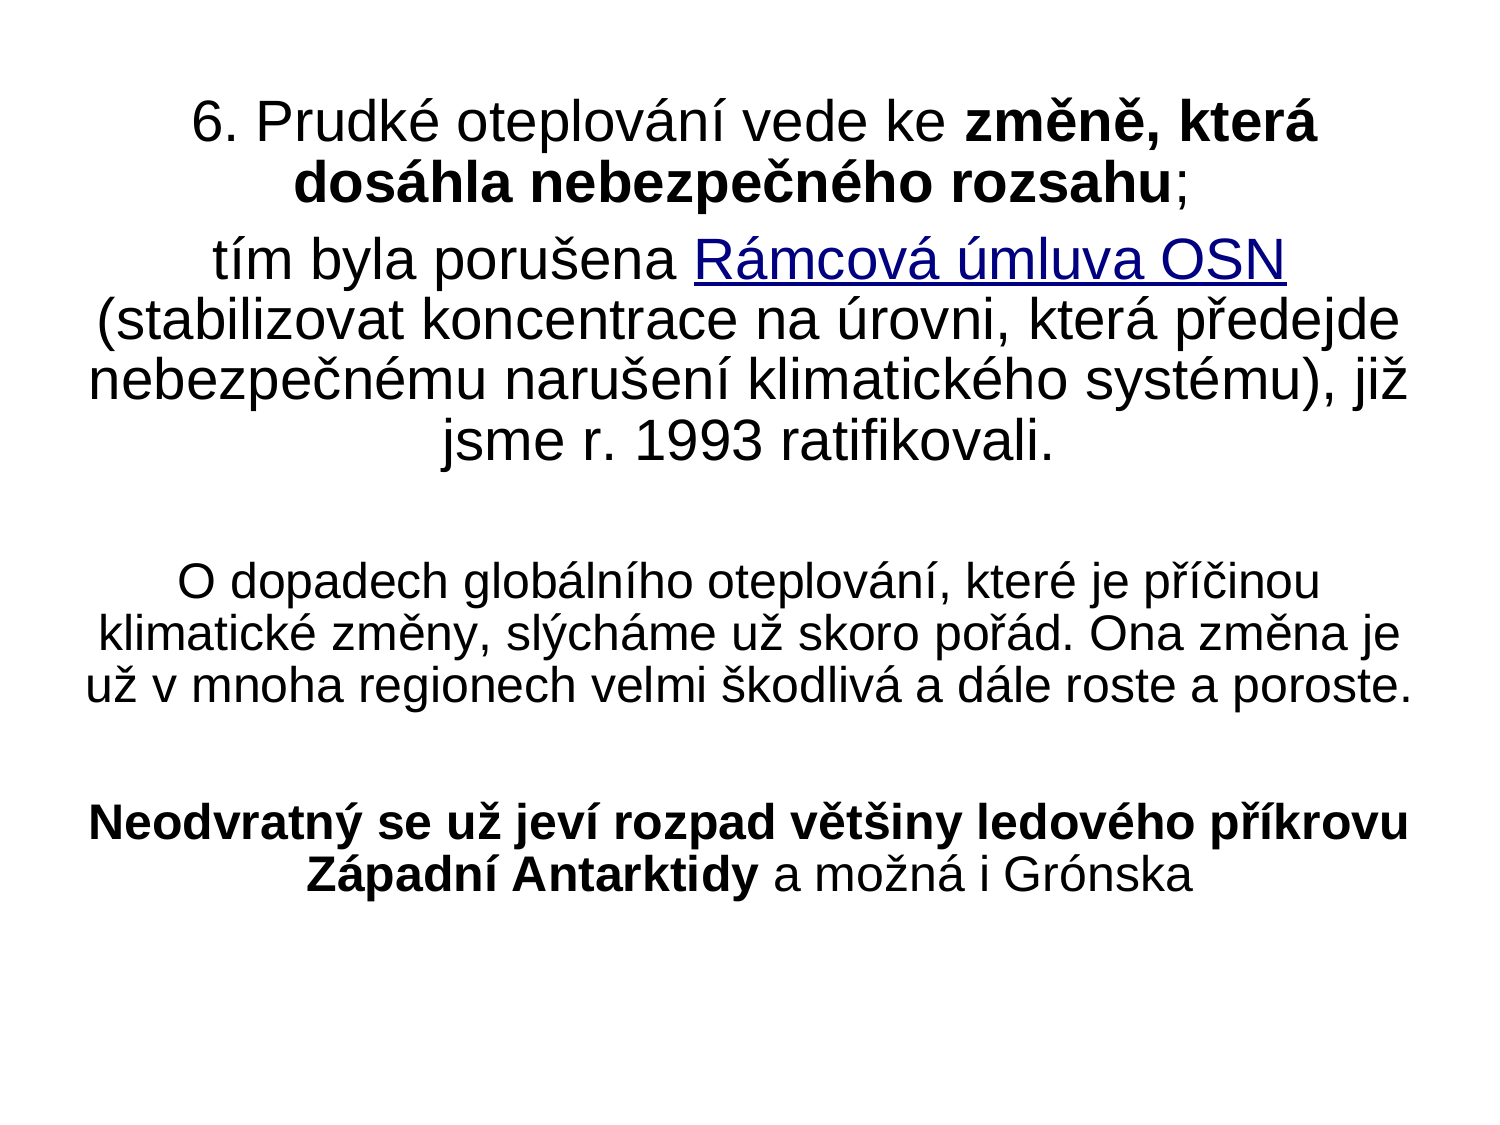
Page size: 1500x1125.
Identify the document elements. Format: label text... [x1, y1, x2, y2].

subtitle 6. Prudké oteplování vede ke změně, která dosáhla nebezpečného rozsahu; tím byla porušena Rámcová úmluva OSN (stabilizovat koncentrace na úrovni, která předejde nebezpečnému narušení klimatického systému), již jsme r. 1993 ratifikovali. O dopadech globálního oteplování, které je příčinou klimatické změny, slýcháme už skoro pořád. Ona změna je už v mnoha regionech velmi škodlivá a dále roste a poroste. Neodvratný se už jeví rozpad většiny ledového příkrovu Západní Antarktidy a možná i Grónska [75, 88, 1425, 1044]
